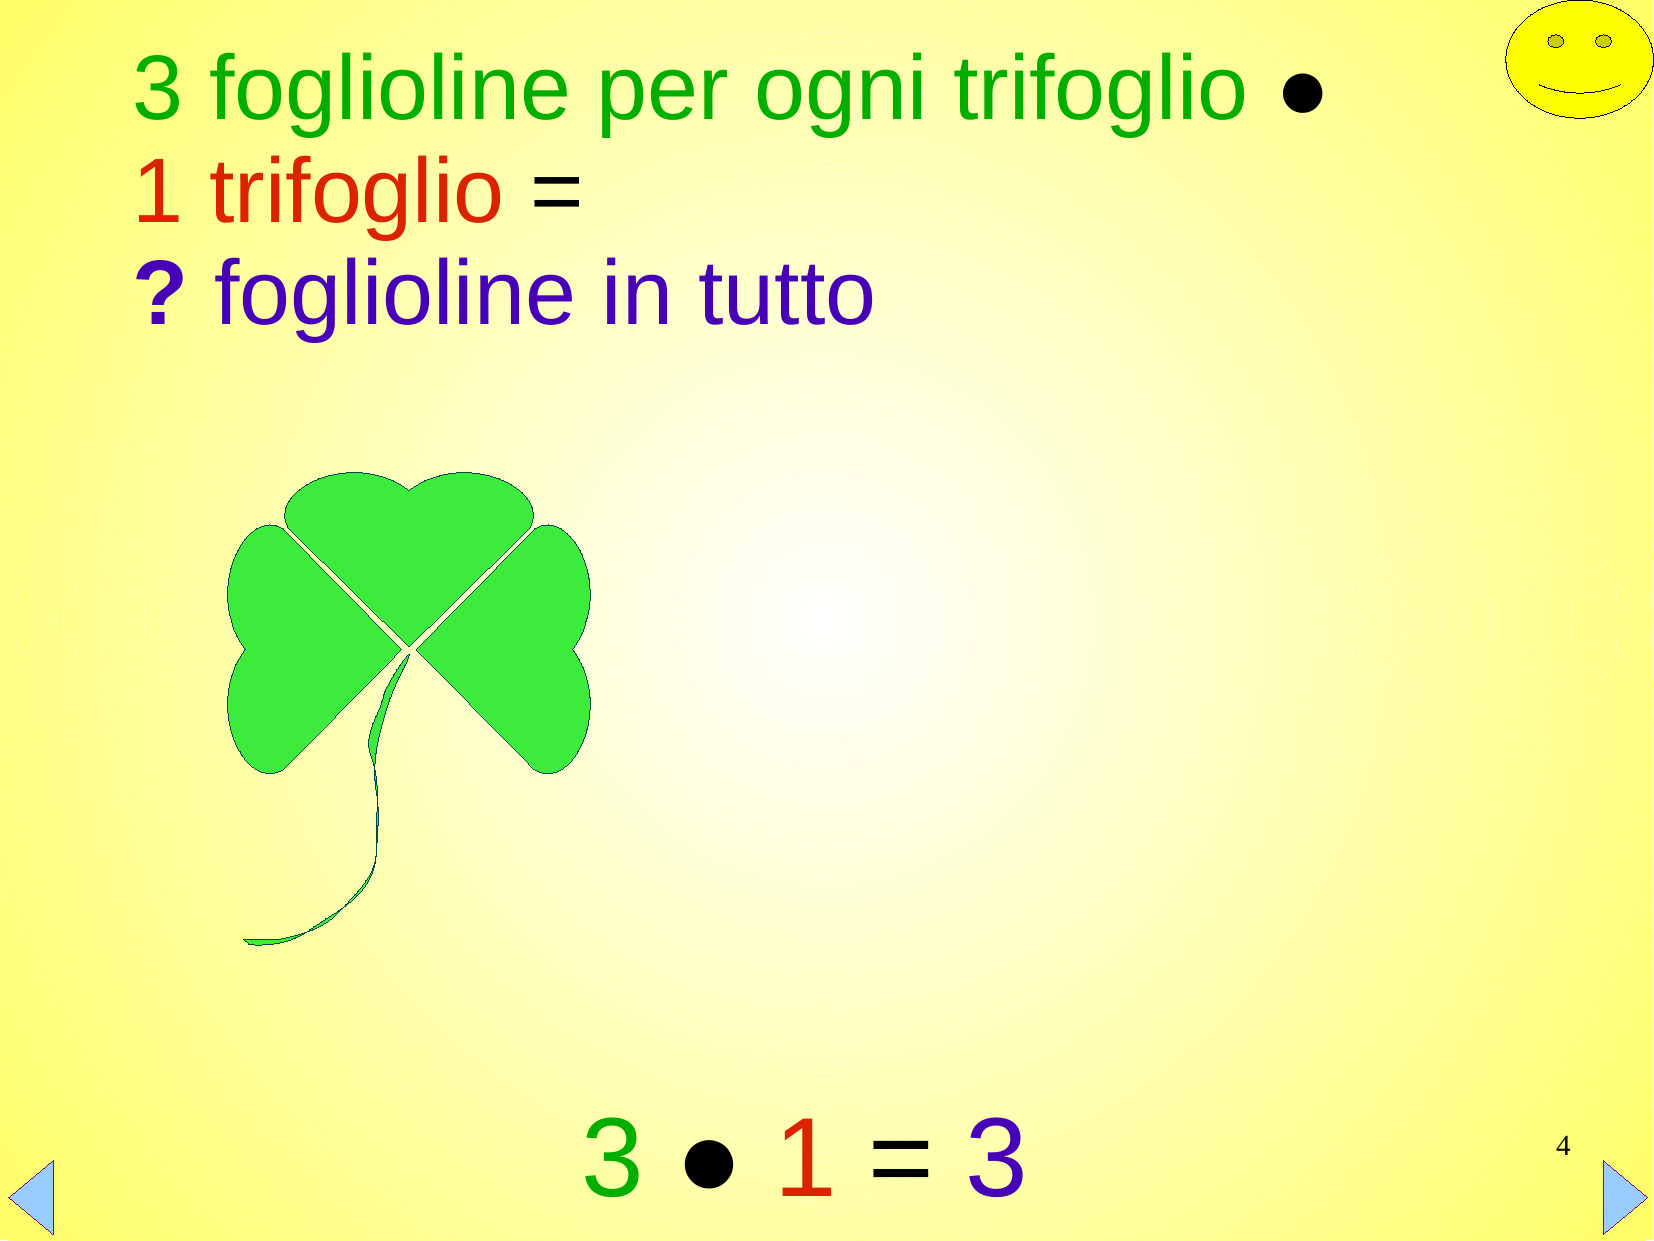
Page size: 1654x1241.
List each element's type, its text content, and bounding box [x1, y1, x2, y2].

text_box [284, 472, 534, 647]
text_box 3 foglioline per ogni trifoglio ● 1 trifoglio = ? foglioline in tutto [118, 29, 1536, 352]
text_box [1505, 0, 1654, 119]
text_box [1603, 1160, 1648, 1235]
text_box [227, 524, 402, 774]
text_box [8, 1160, 54, 1235]
text_box [243, 654, 410, 946]
text_box [416, 524, 591, 774]
text_box 3 ● 1 = 3 [566, 1086, 1087, 1228]
